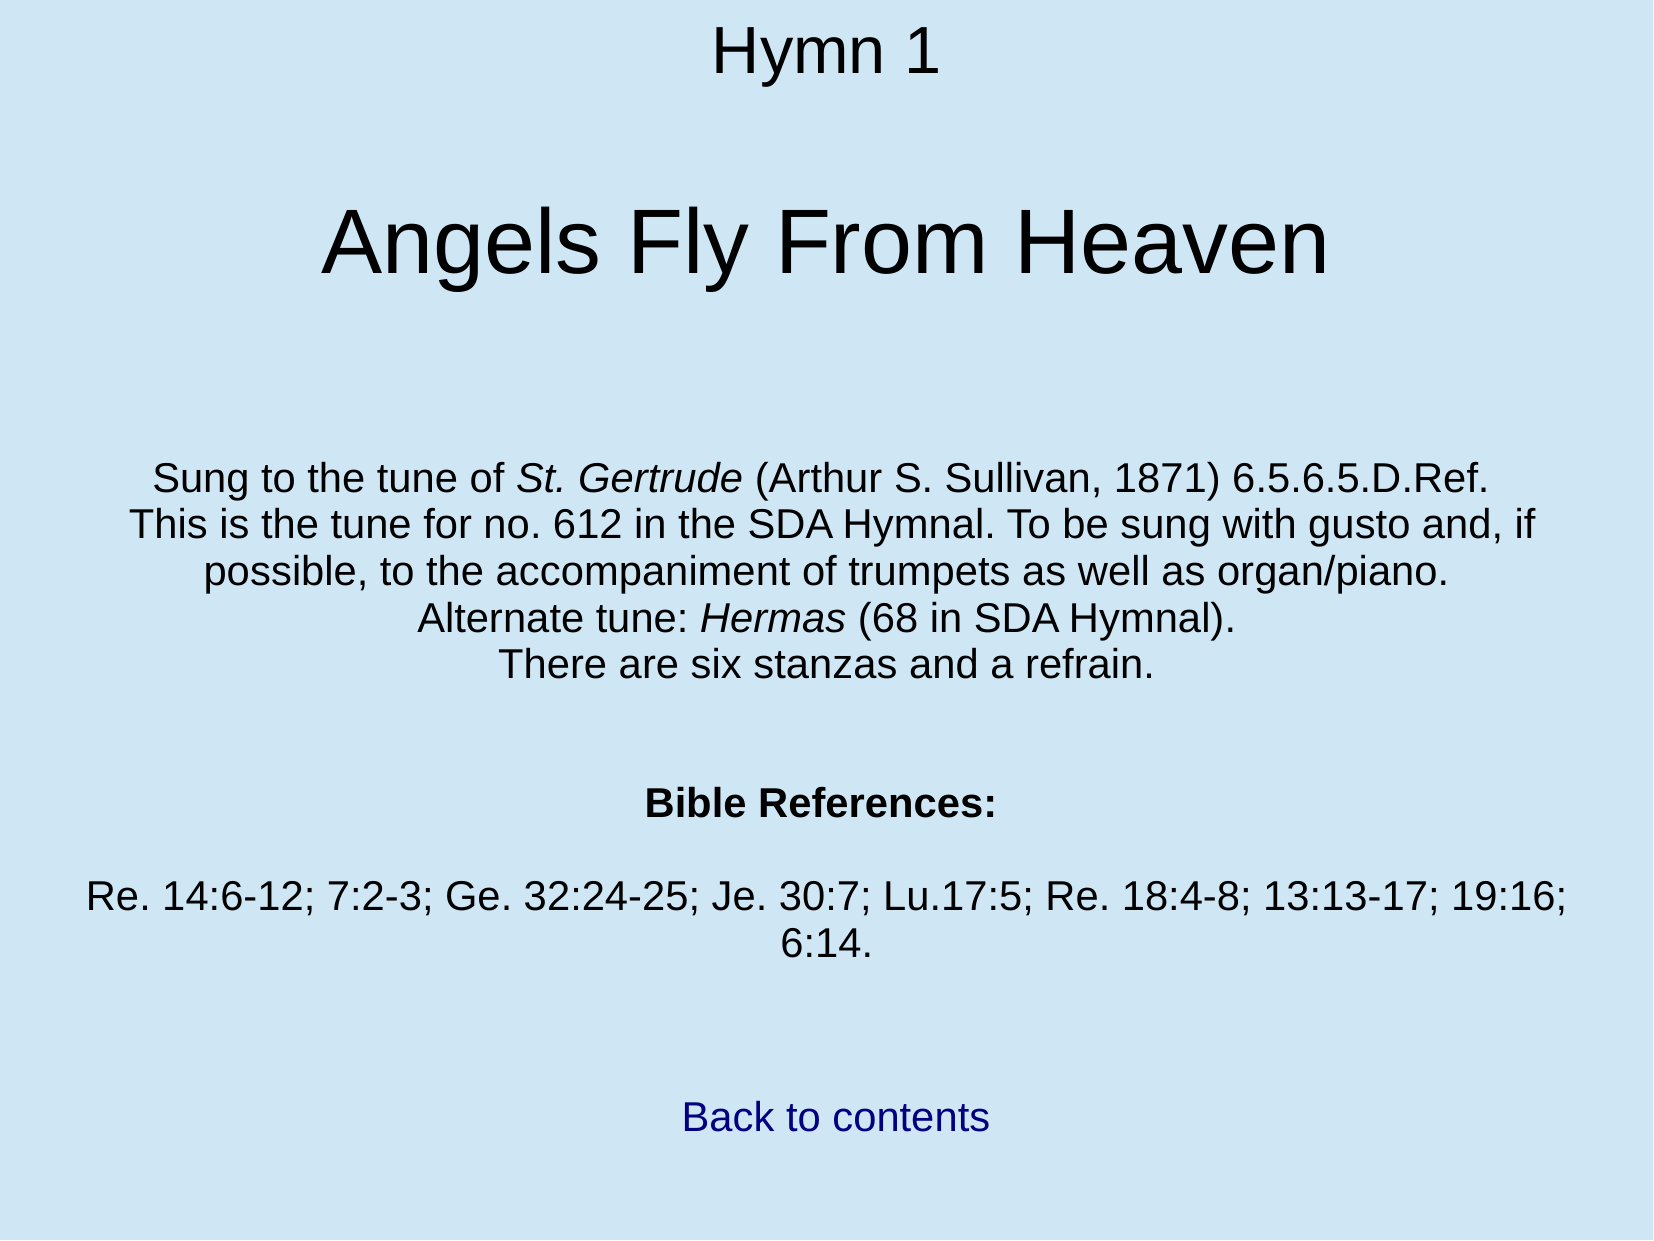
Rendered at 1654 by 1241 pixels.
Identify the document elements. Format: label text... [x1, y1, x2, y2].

title Hymn 1 Angels Fly From Heaven [82, 12, 1571, 290]
text_box Back to contents [82, 1070, 1571, 1146]
subtitle Sung to the tune of St. Gertrude (Arthur S. Sullivan, 1871) 6.5.6.5.D.Ref. This is the tune for no. 612 in the SDA Hymnal. To be sung with gusto and, if possible, to the accompaniment of trumpets as well as organ/piano. Alternate tune: Hermas (68 in SDA Hymnal). There are six stanzas and a refrain. Bible References: Re. 14:6-12; 7:2-3; Ge. 32:24-25; Je. 30:7; Lu.17:5; Re. 18:4-8; 13:13-17; 19:16; 6:14. [82, 290, 1571, 1010]
